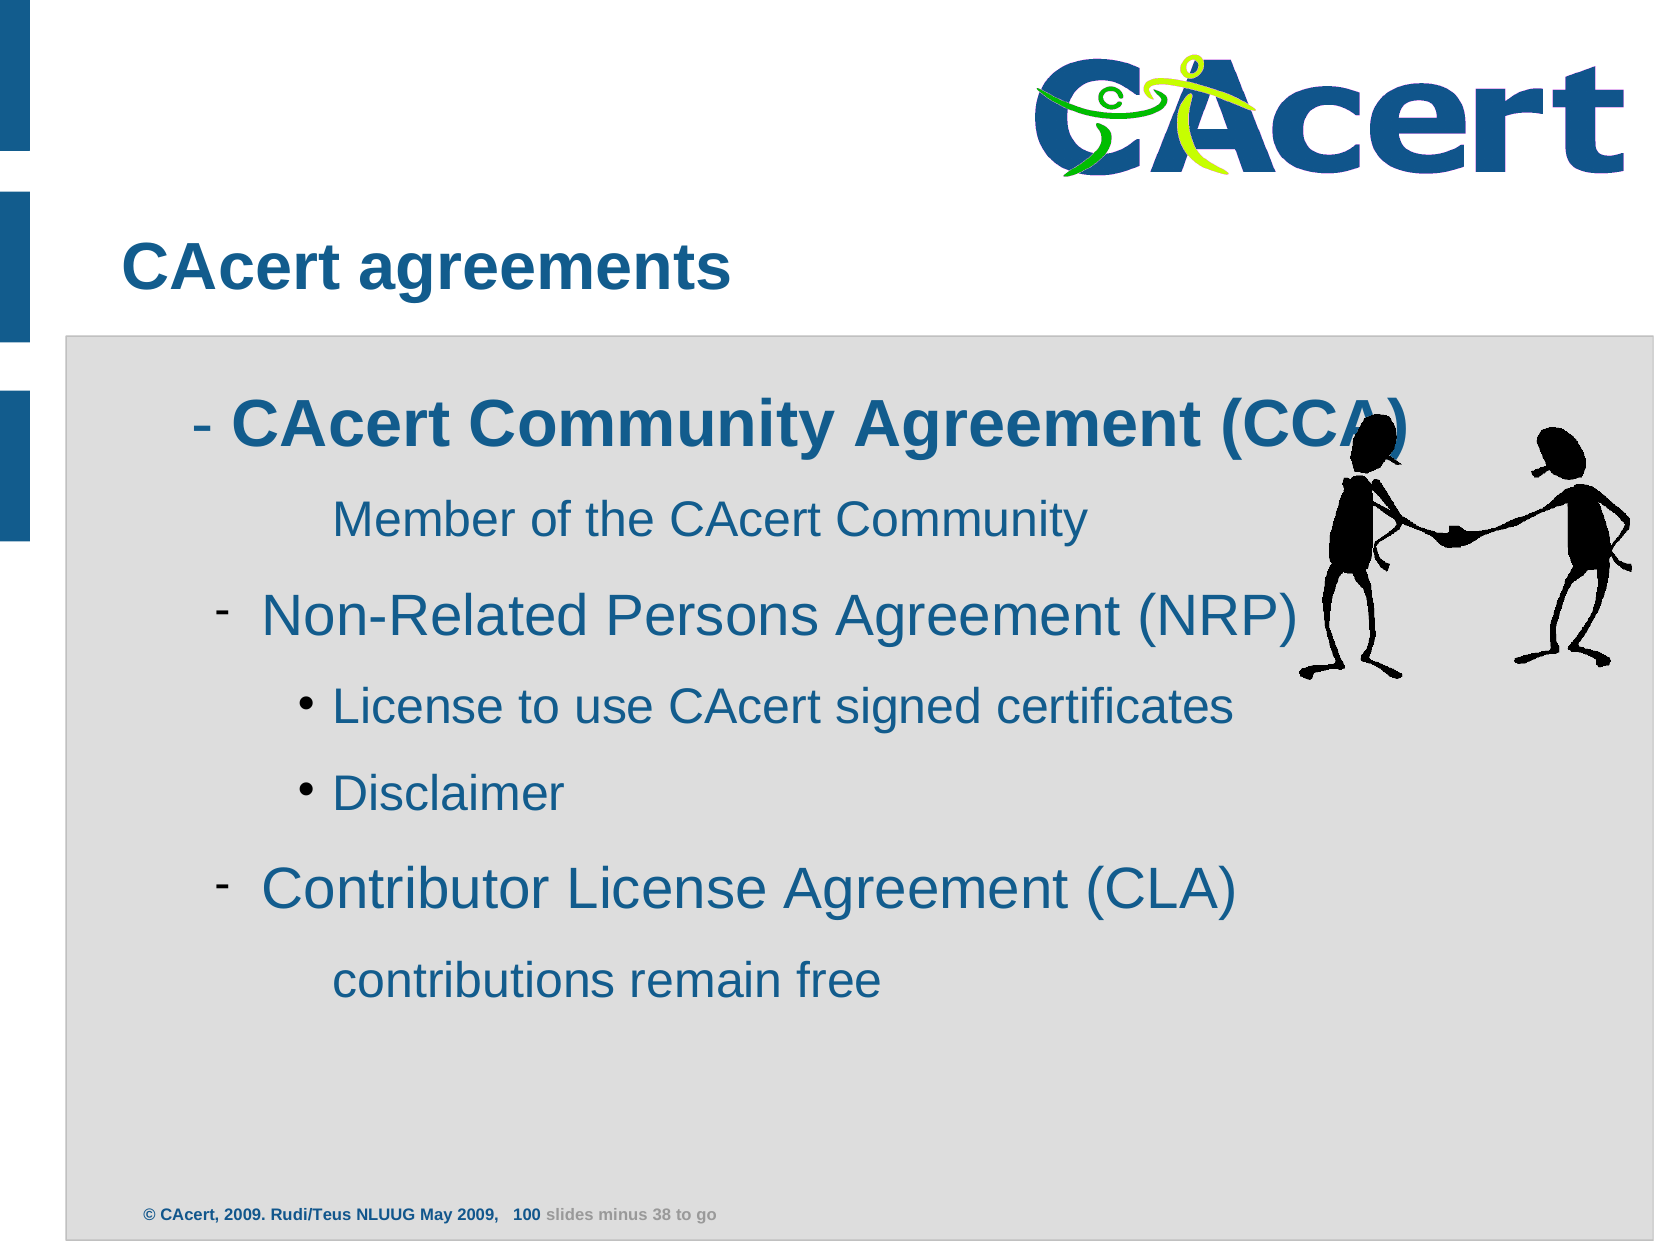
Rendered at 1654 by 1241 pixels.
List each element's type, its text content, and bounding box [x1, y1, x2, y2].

title CAcert agreements [121, 177, 1533, 315]
list - CAcert Community Agreement (CCA) Member of the CAcert Community Non-Related Persons Agreement (NRP) License to use CAcert signed certificates Disclaimer Contributor License Agreement (CLA) contributions remain free [121, 344, 1594, 1238]
picture [1033, 53, 1625, 178]
picture [1299, 413, 1632, 680]
